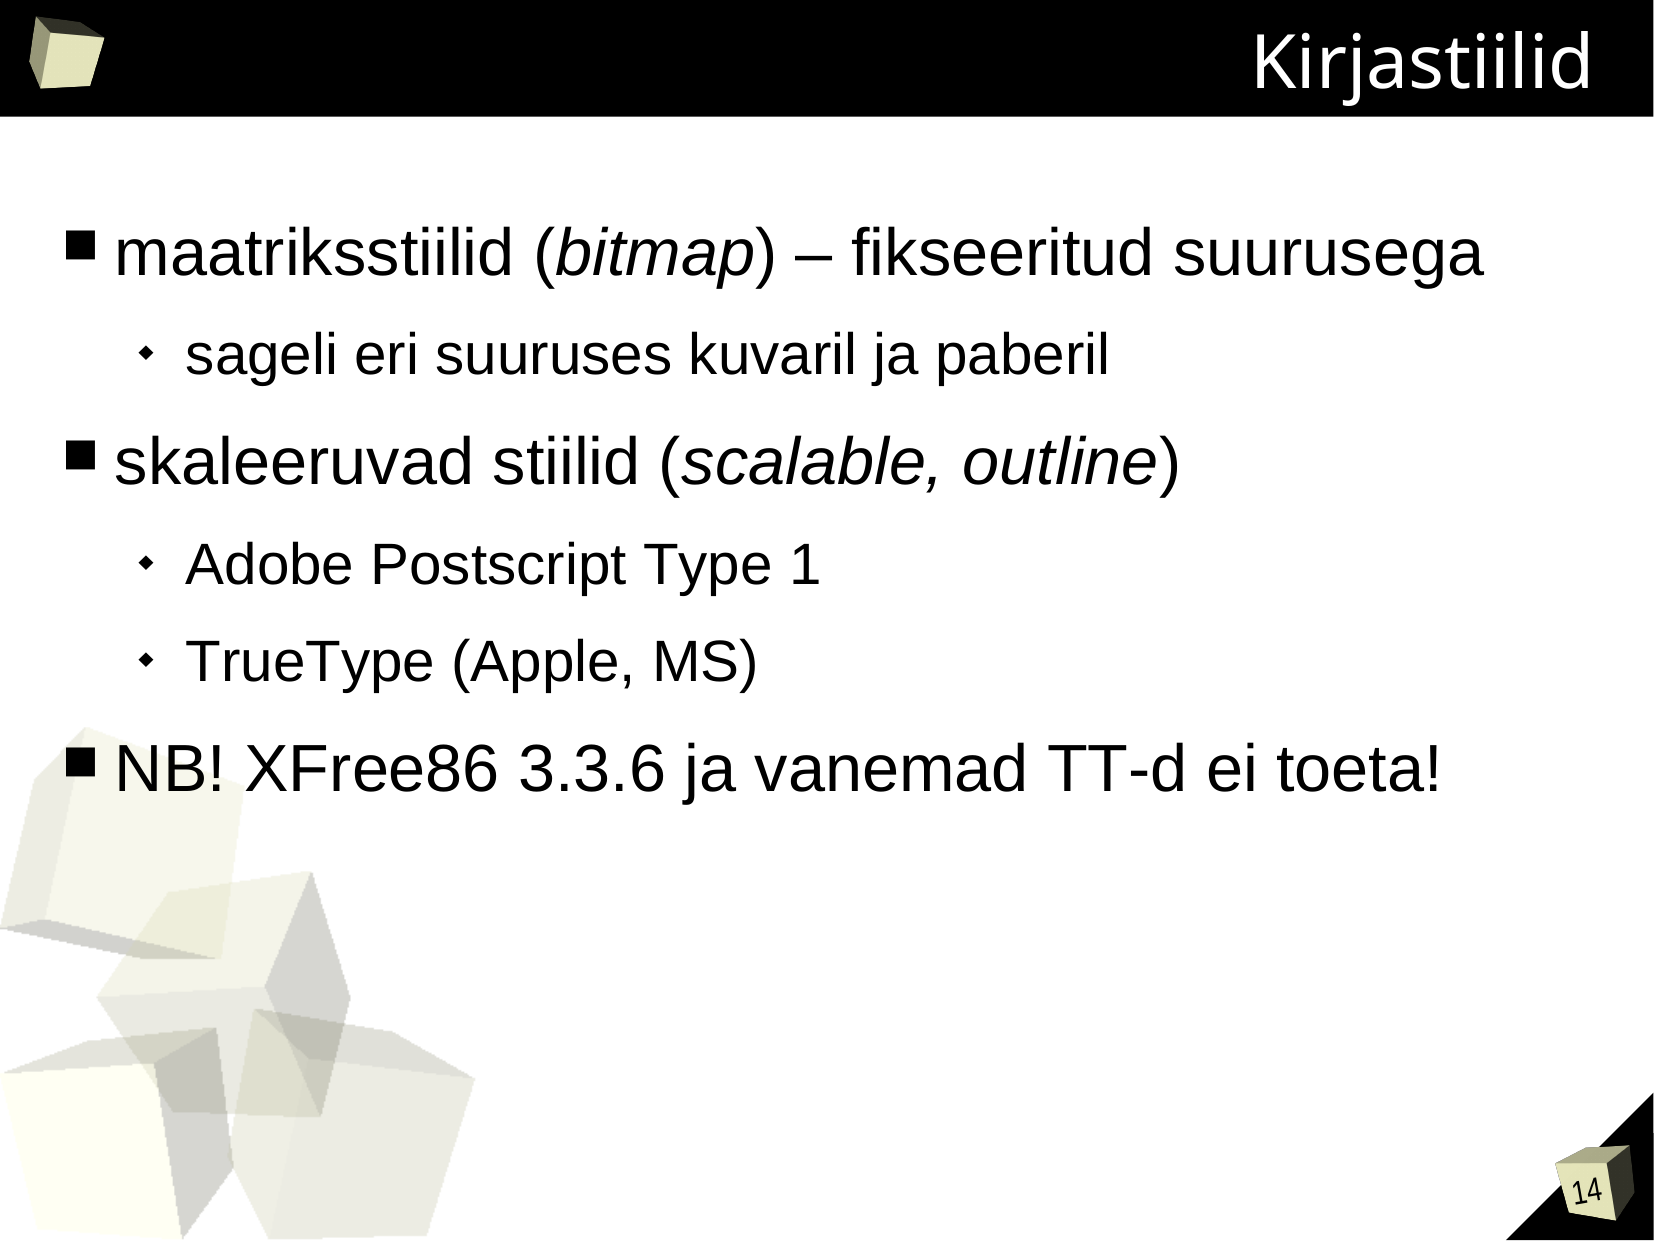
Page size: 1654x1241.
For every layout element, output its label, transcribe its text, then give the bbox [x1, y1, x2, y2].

picture [0, 726, 477, 1241]
list maatriksstiilid (bitmap) – fikseeritud suurusega sageli eri suuruses kuvaril ja paberil skaleeruvad stiilid (scalable, outline) Adobe Postscript Type 1 TrueType (Apple, MS) NB! XFree86 3.3.6 ja vanemad TT-d ei toeta! [44, 177, 1611, 1214]
title Kirjastiilid [118, 0, 1595, 119]
